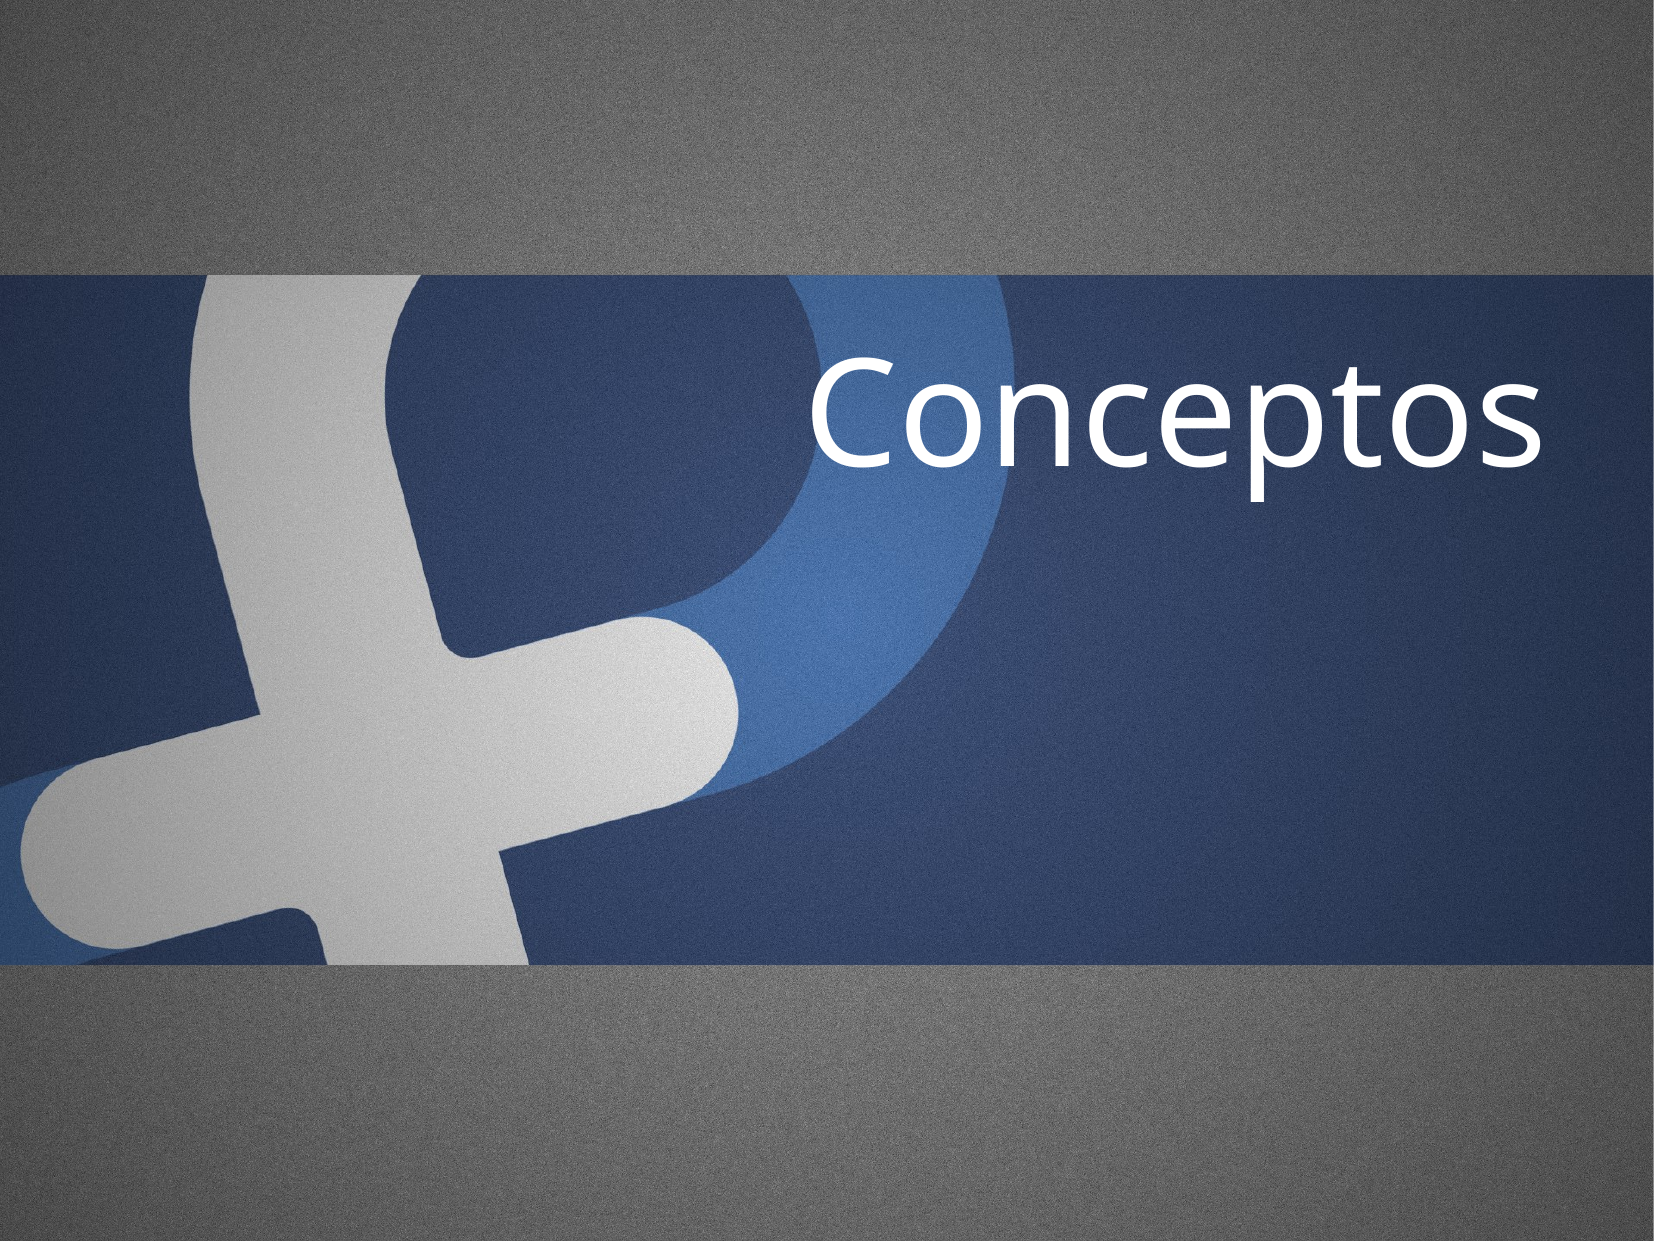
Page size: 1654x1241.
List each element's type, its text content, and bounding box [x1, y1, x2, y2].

picture [0, 0, 1654, 1241]
text_box Conceptos [447, 315, 1563, 654]
